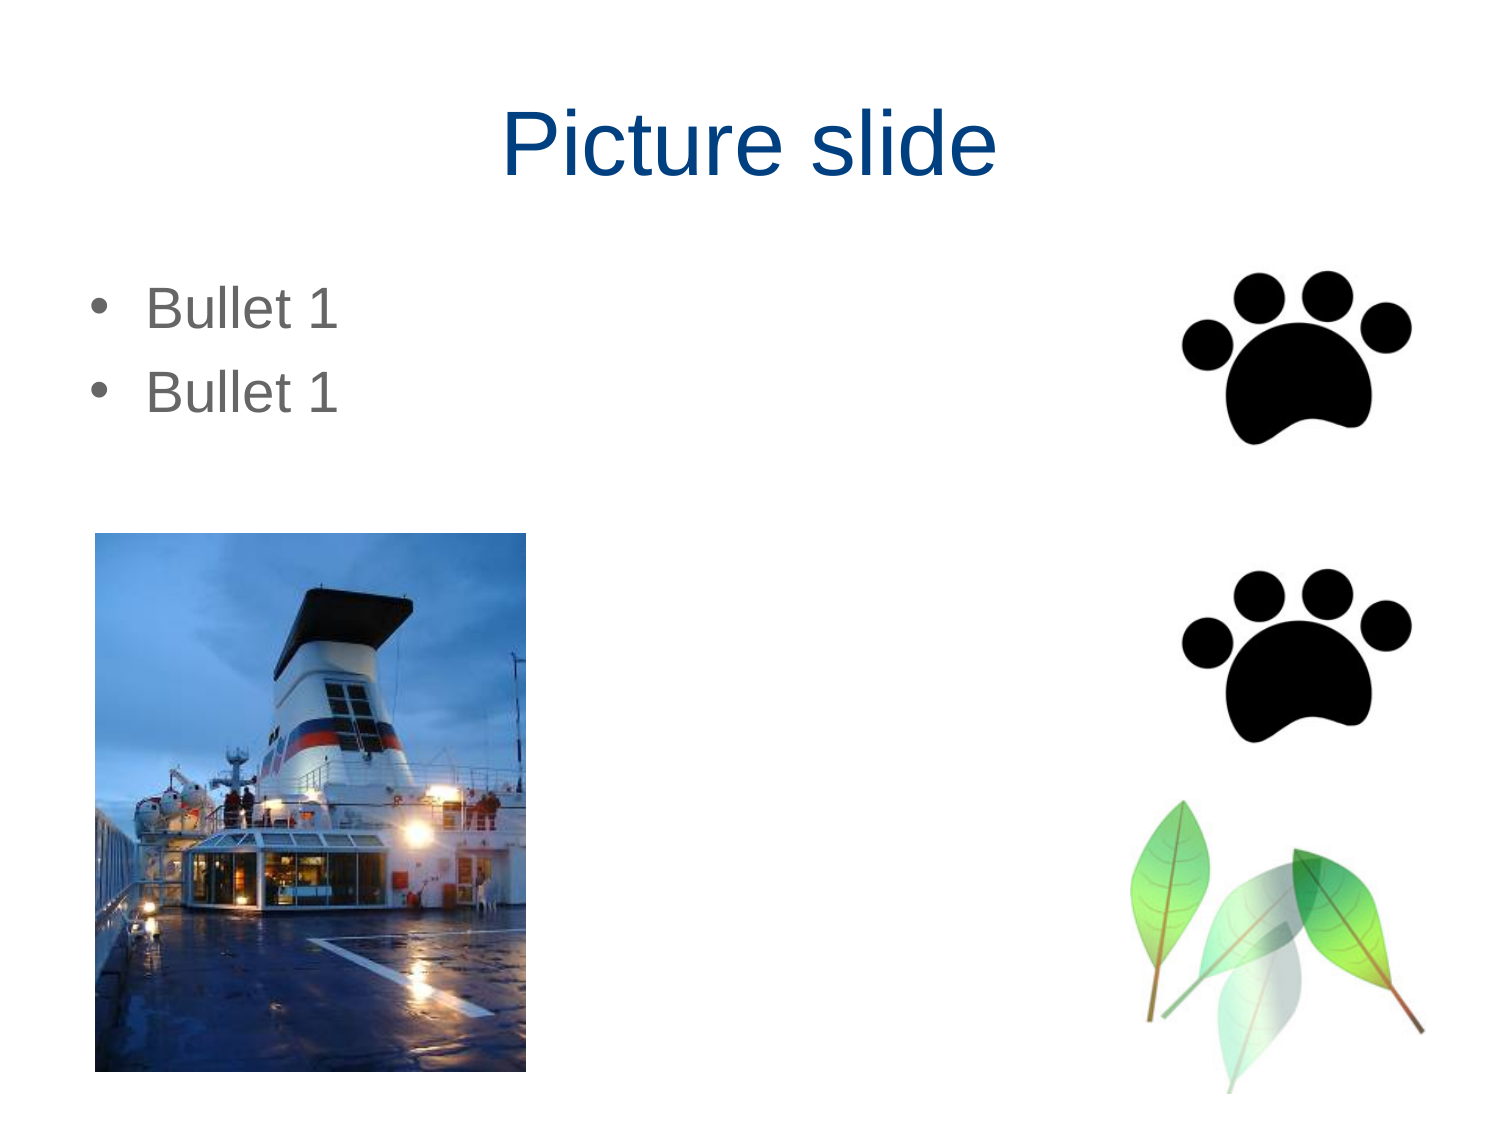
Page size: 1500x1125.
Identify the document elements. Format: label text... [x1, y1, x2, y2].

list Bullet 1 Bullet 1 [74, 262, 737, 870]
title Picture slide [75, 45, 1426, 233]
picture [94, 533, 526, 1072]
picture [1130, 799, 1426, 1094]
picture [1162, 183, 1463, 478]
picture [1162, 480, 1463, 775]
